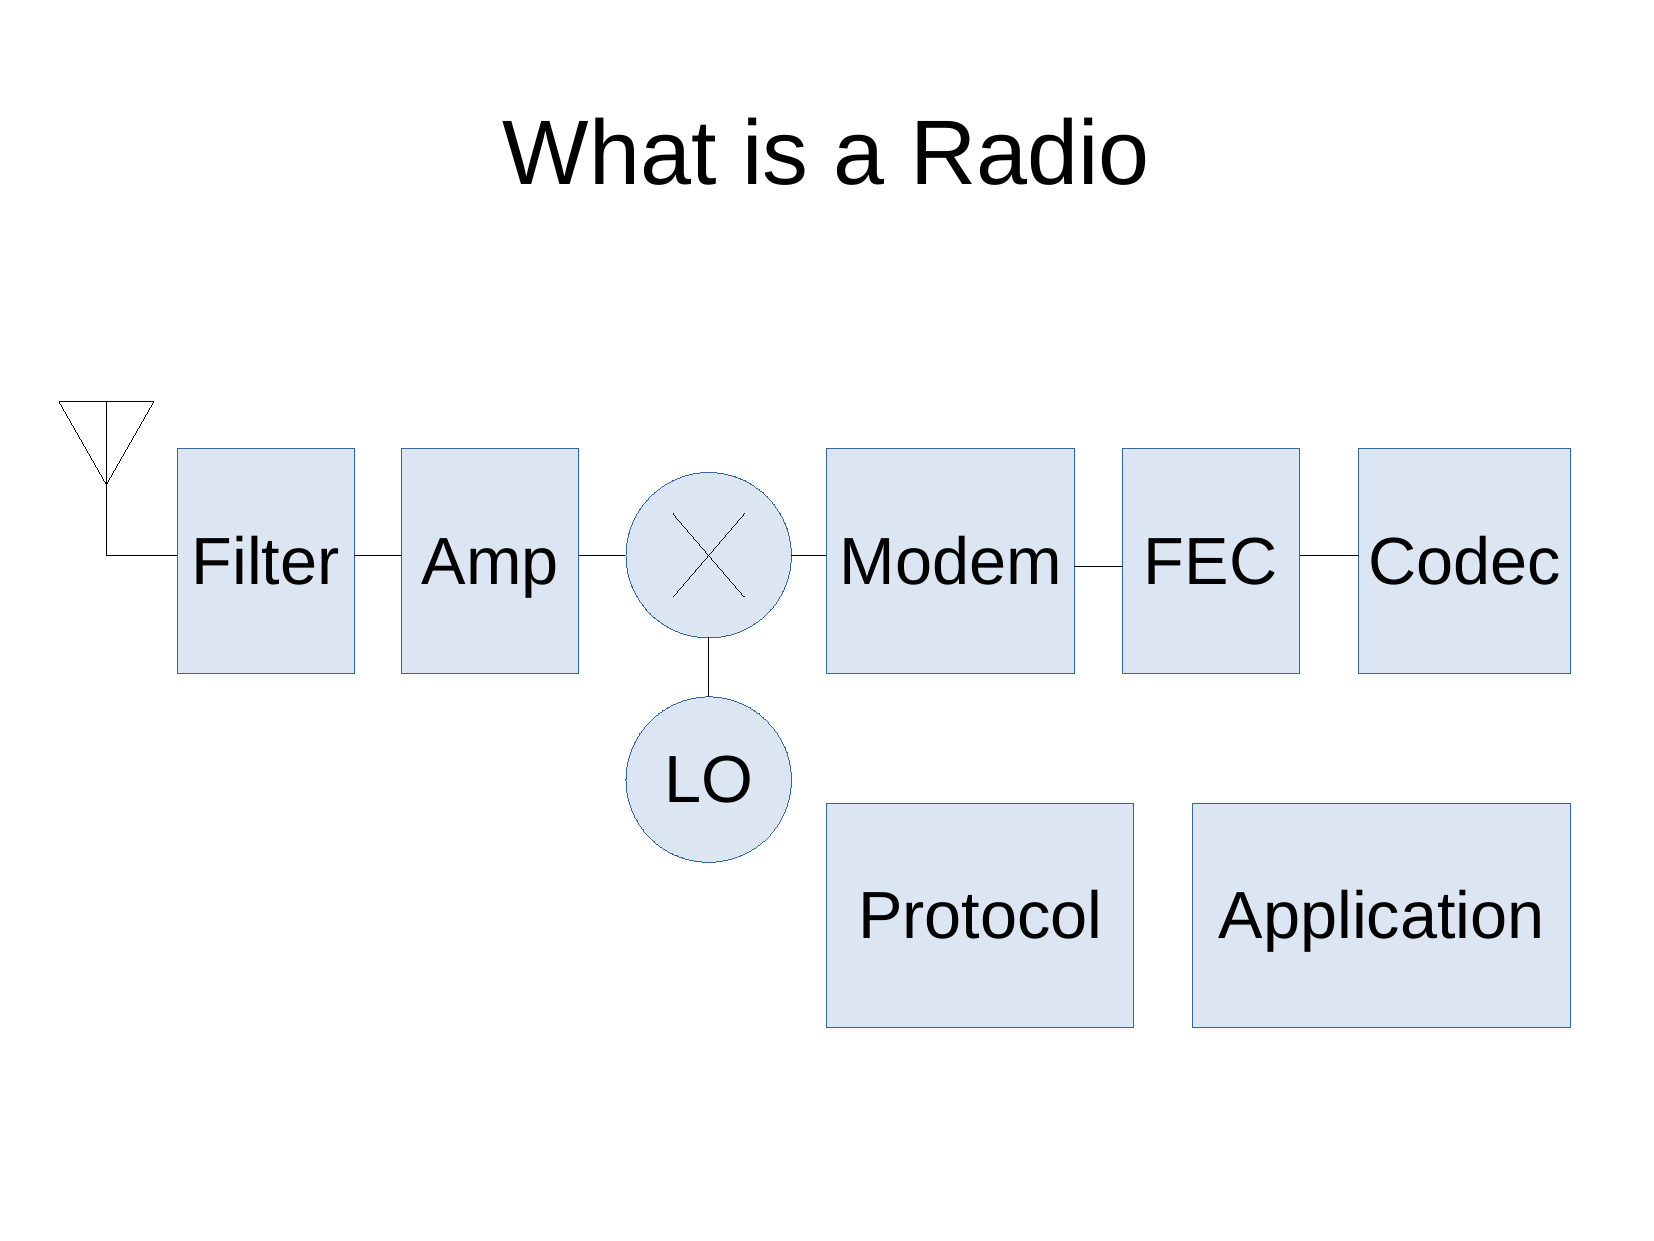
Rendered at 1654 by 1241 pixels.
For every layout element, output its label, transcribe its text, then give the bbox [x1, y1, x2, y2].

text_box LO [625, 696, 792, 863]
title What is a Radio [82, 49, 1571, 257]
text_box Protocol [826, 803, 1134, 1028]
text_box FEC [1122, 448, 1300, 674]
text_box Modem [826, 448, 1075, 674]
text_box Codec [1358, 448, 1571, 674]
text_box Amp [401, 448, 579, 674]
text_box Filter [177, 448, 355, 674]
text_box [625, 472, 792, 638]
text_box Application [1192, 803, 1571, 1028]
